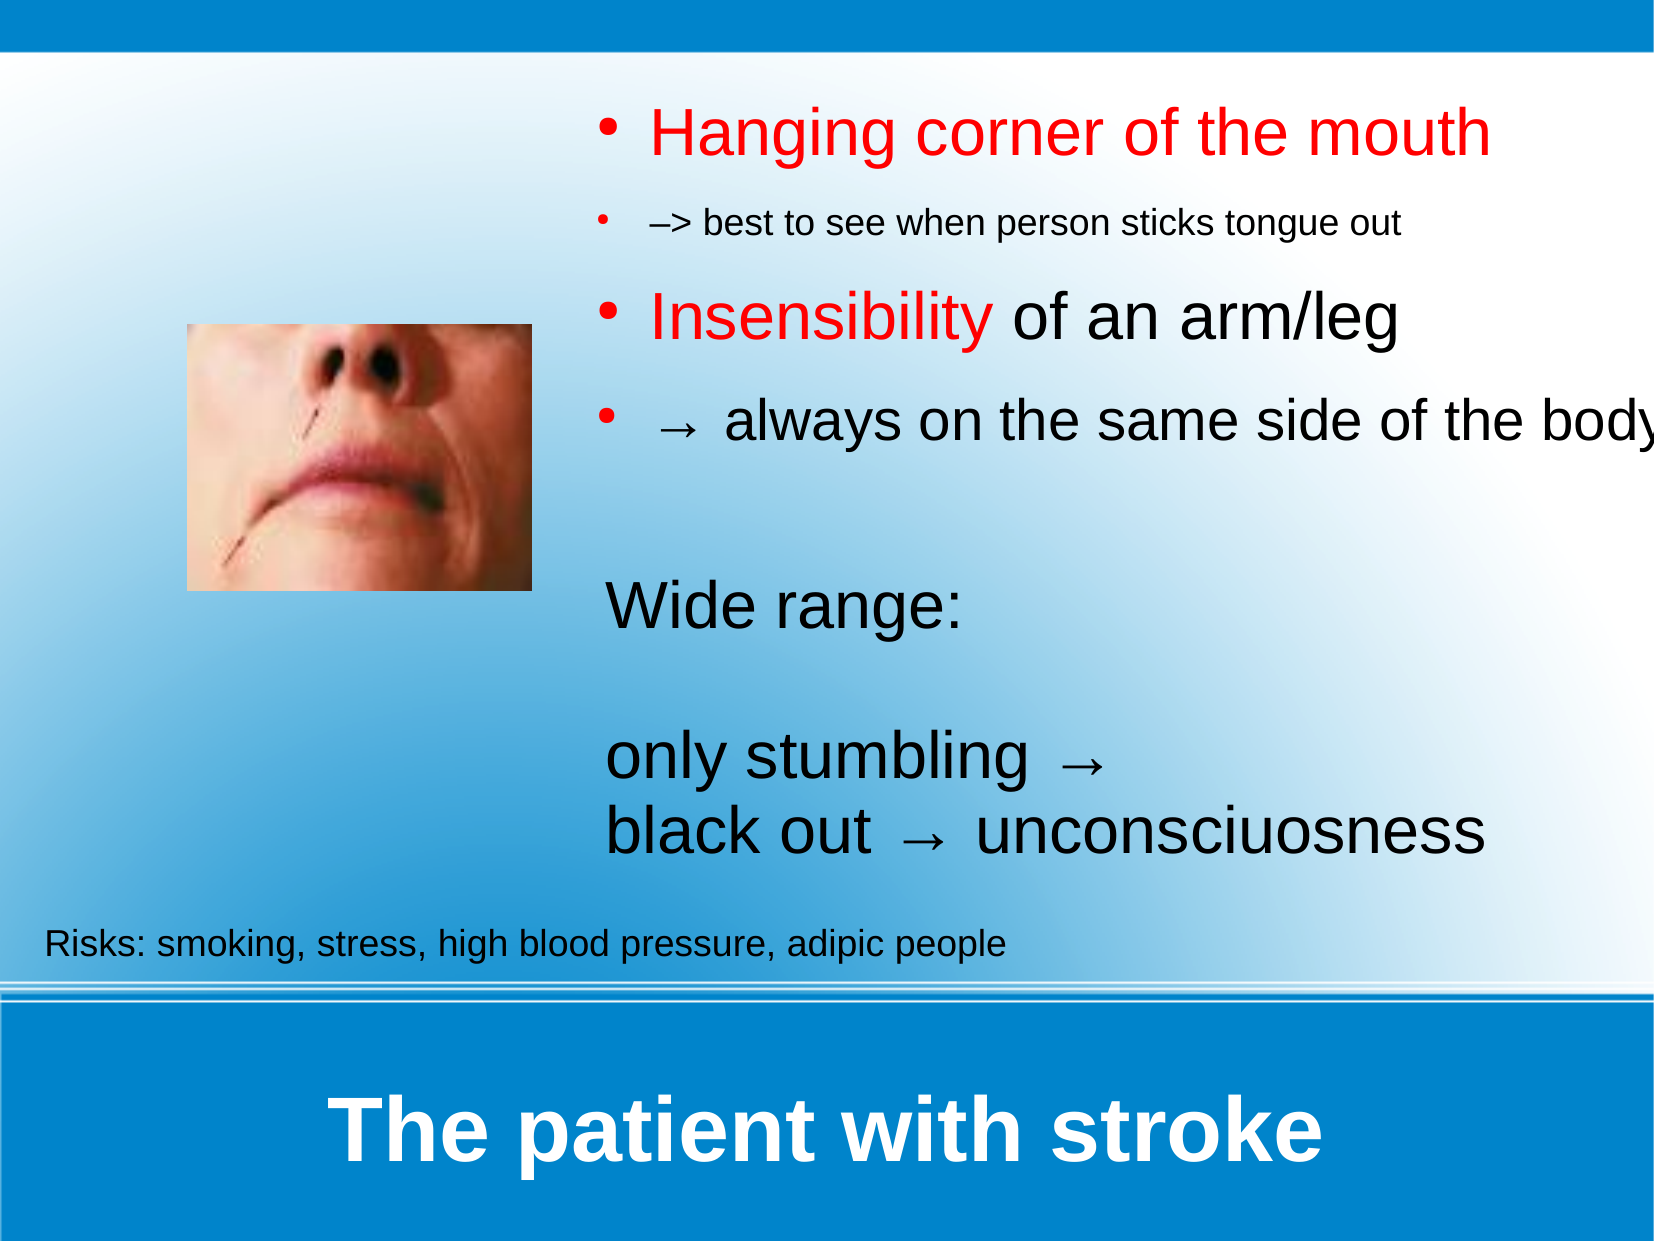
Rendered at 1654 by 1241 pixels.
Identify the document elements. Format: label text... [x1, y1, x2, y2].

text_box Wide range: only stumbling → black out → unconsciuosness [590, 561, 1503, 875]
picture [187, 324, 532, 591]
title The patient with stroke [82, 1021, 1571, 1229]
list Hanging corner of the mouth –> best to see when person sticks tongue out Insensibility of an arm/leg → always on the same side of the body [561, 88, 1654, 768]
text_box Risks: smoking, stress, high blood pressure, adipic people [29, 915, 1033, 973]
